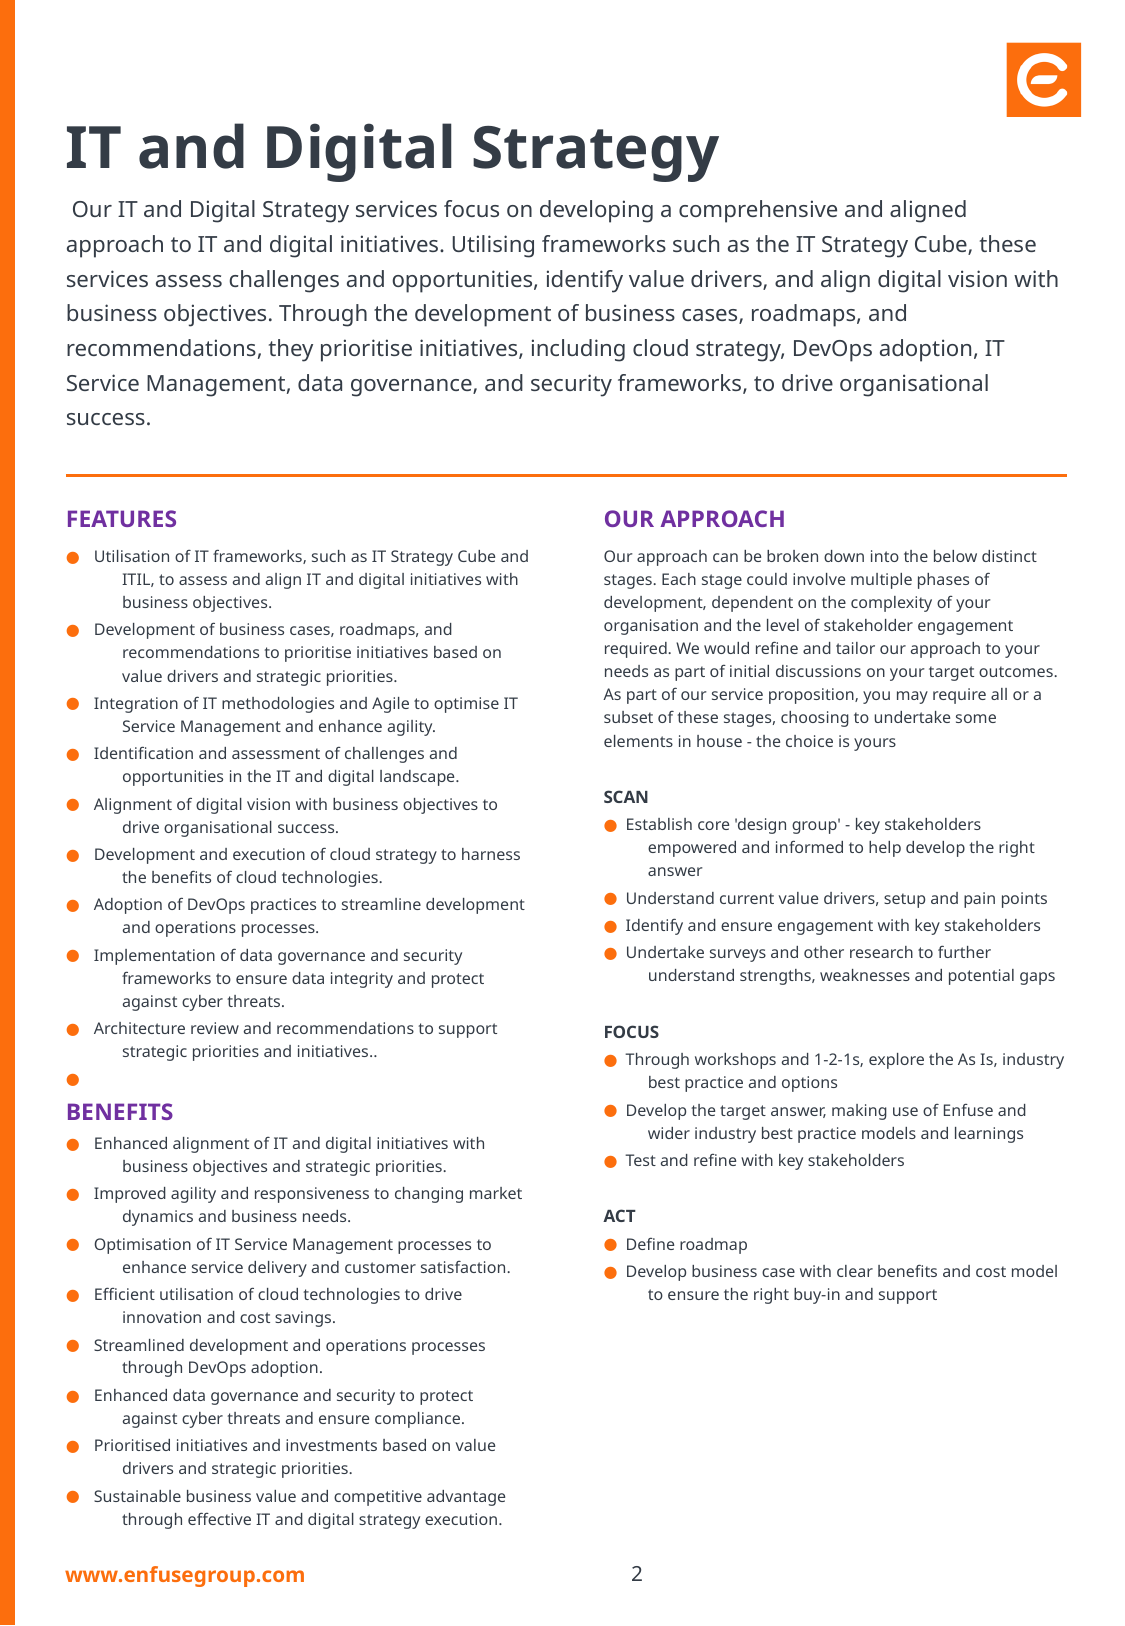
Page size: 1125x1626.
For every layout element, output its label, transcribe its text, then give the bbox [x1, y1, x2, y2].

text_box FEATURES [65, 488, 530, 540]
text_box Our approach can be broken down into the below distinct stages. Each stage could involve multiple phases of development, dependent on the complexity of your organisation and the level of stakeholder engagement required. We would refine and tailor our approach to your needs as part of initial discussions on your target outcomes. As part of our service proposition, you may require all or a subset of these stages, choosing to undertake some elements in house - the choice is yours SCAN Establish core 'design group' - key stakeholders empowered and informed to help develop the right answer Understand current value drivers, setup and pain points Identify and ensure engagement with key stakeholders Undertake surveys and other research to further understand strengths, weaknesses and potential gaps FOCUS Through workshops and 1-2-1s, explore the As Is, industry best practice and options Develop the target answer, making use of Enfuse and wider industry best practice models and learnings Test and refine with key stakeholders ACT Define roadmap Develop business case with clear benefits and cost model to ensure the right buy-in and support [603, 540, 1068, 1431]
text_box Our IT and Digital Strategy services focus on developing a comprehensive and aligned approach to IT and digital initiatives. Utilising frameworks such as the IT Strategy Cube, these services assess challenges and opportunities, identify value drivers, and align digital vision with business objectives. Through the development of business cases, roadmaps, and recommendations, they prioritise initiatives, including cloud strategy, DevOps adoption, IT Service Management, data governance, and security frameworks, to drive organisational success. [65, 180, 1068, 282]
text_box IT and Digital Strategy [65, 86, 1044, 180]
text_box Utilisation of IT frameworks, such as IT Strategy Cube and ITIL, to assess and align IT and digital initiatives with business objectives. Development of business cases, roadmaps, and recommendations to prioritise initiatives based on value drivers and strategic priorities. Integration of IT methodologies and Agile to optimise IT Service Management and enhance agility. Identification and assessment of challenges and opportunities in the IT and digital landscape. Alignment of digital vision with business objectives to drive organisational success. Development and execution of cloud strategy to harness the benefits of cloud technologies. Adoption of DevOps practices to streamline development and operations processes. Implementation of data governance and security frameworks to ensure data integrity and protect against cyber threats. Architecture review and recommendations to support strategic priorities and initiatives.. BENEFITS Enhanced alignment of IT and digital initiatives with business objectives and strategic priorities. Improved agility and responsiveness to changing market dynamics and business needs. Optimisation of IT Service Management processes to enhance service delivery and customer satisfaction. Efficient utilisation of cloud technologies to drive innovation and cost savings. Streamlined development and operations processes through DevOps adoption. Enhanced data governance and security to protect against cyber threats and ensure compliance. Prioritised initiatives and investments based on value drivers and strategic priorities. Sustainable business value and competitive advantage through effective IT and digital strategy execution. [65, 540, 530, 1431]
text_box OUR APPROACH [603, 488, 1068, 540]
